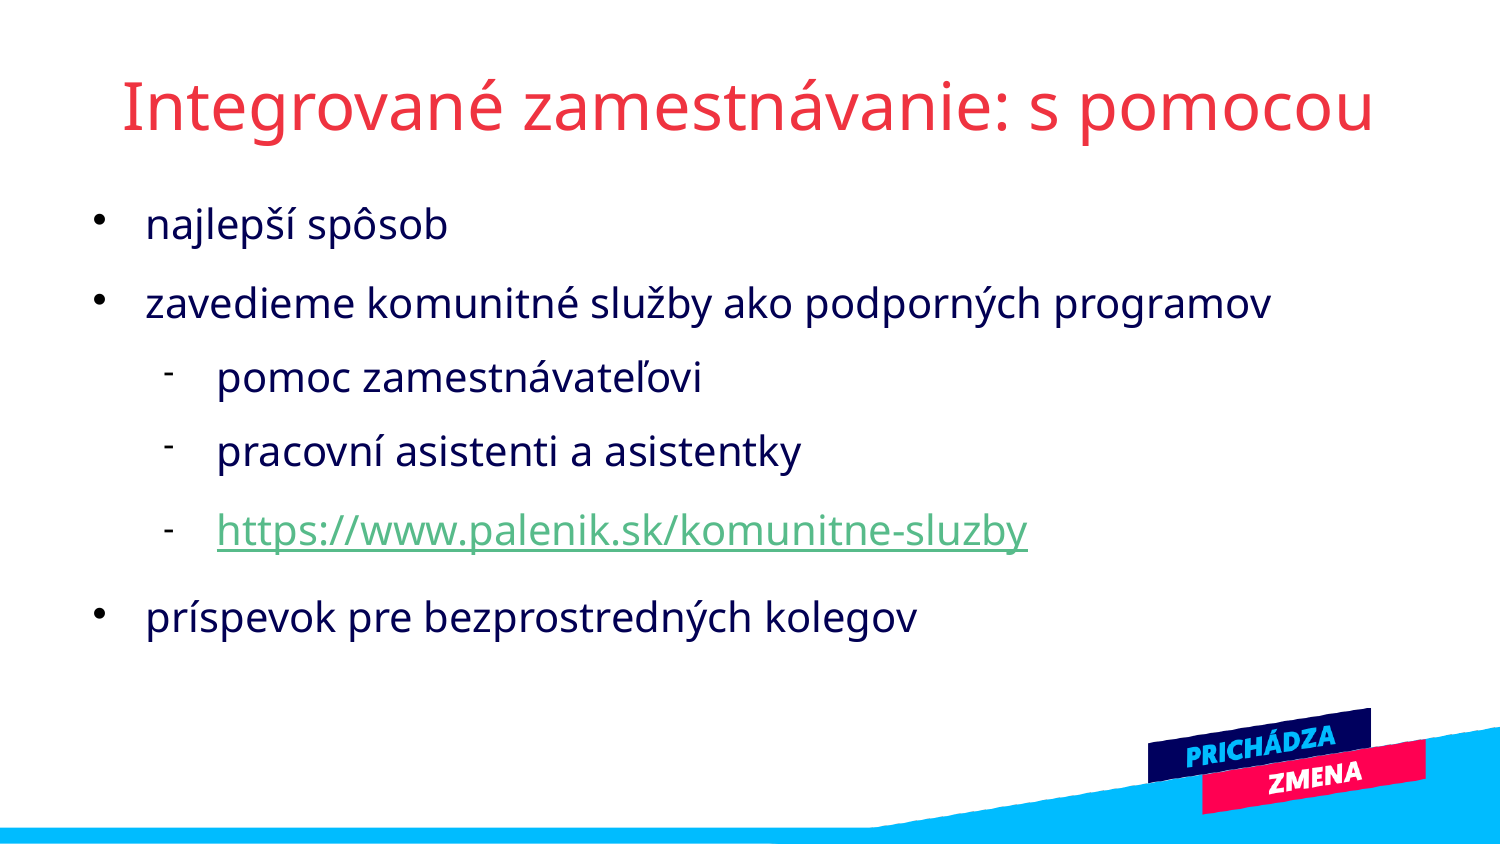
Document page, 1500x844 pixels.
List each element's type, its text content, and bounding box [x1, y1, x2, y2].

picture [769, 708, 1500, 827]
text_box najlepší spôsob zavedieme komunitné služby ako podporných programov pomoc zamestnávateľovi pracovní asistenti a asistentky https://www.palenik.sk/komunitne-sluzby príspevok pre bezprostredných kolegov [75, 197, 1425, 687]
text_box Integrované zamestnávanie: s pomocou [75, 12, 1425, 196]
